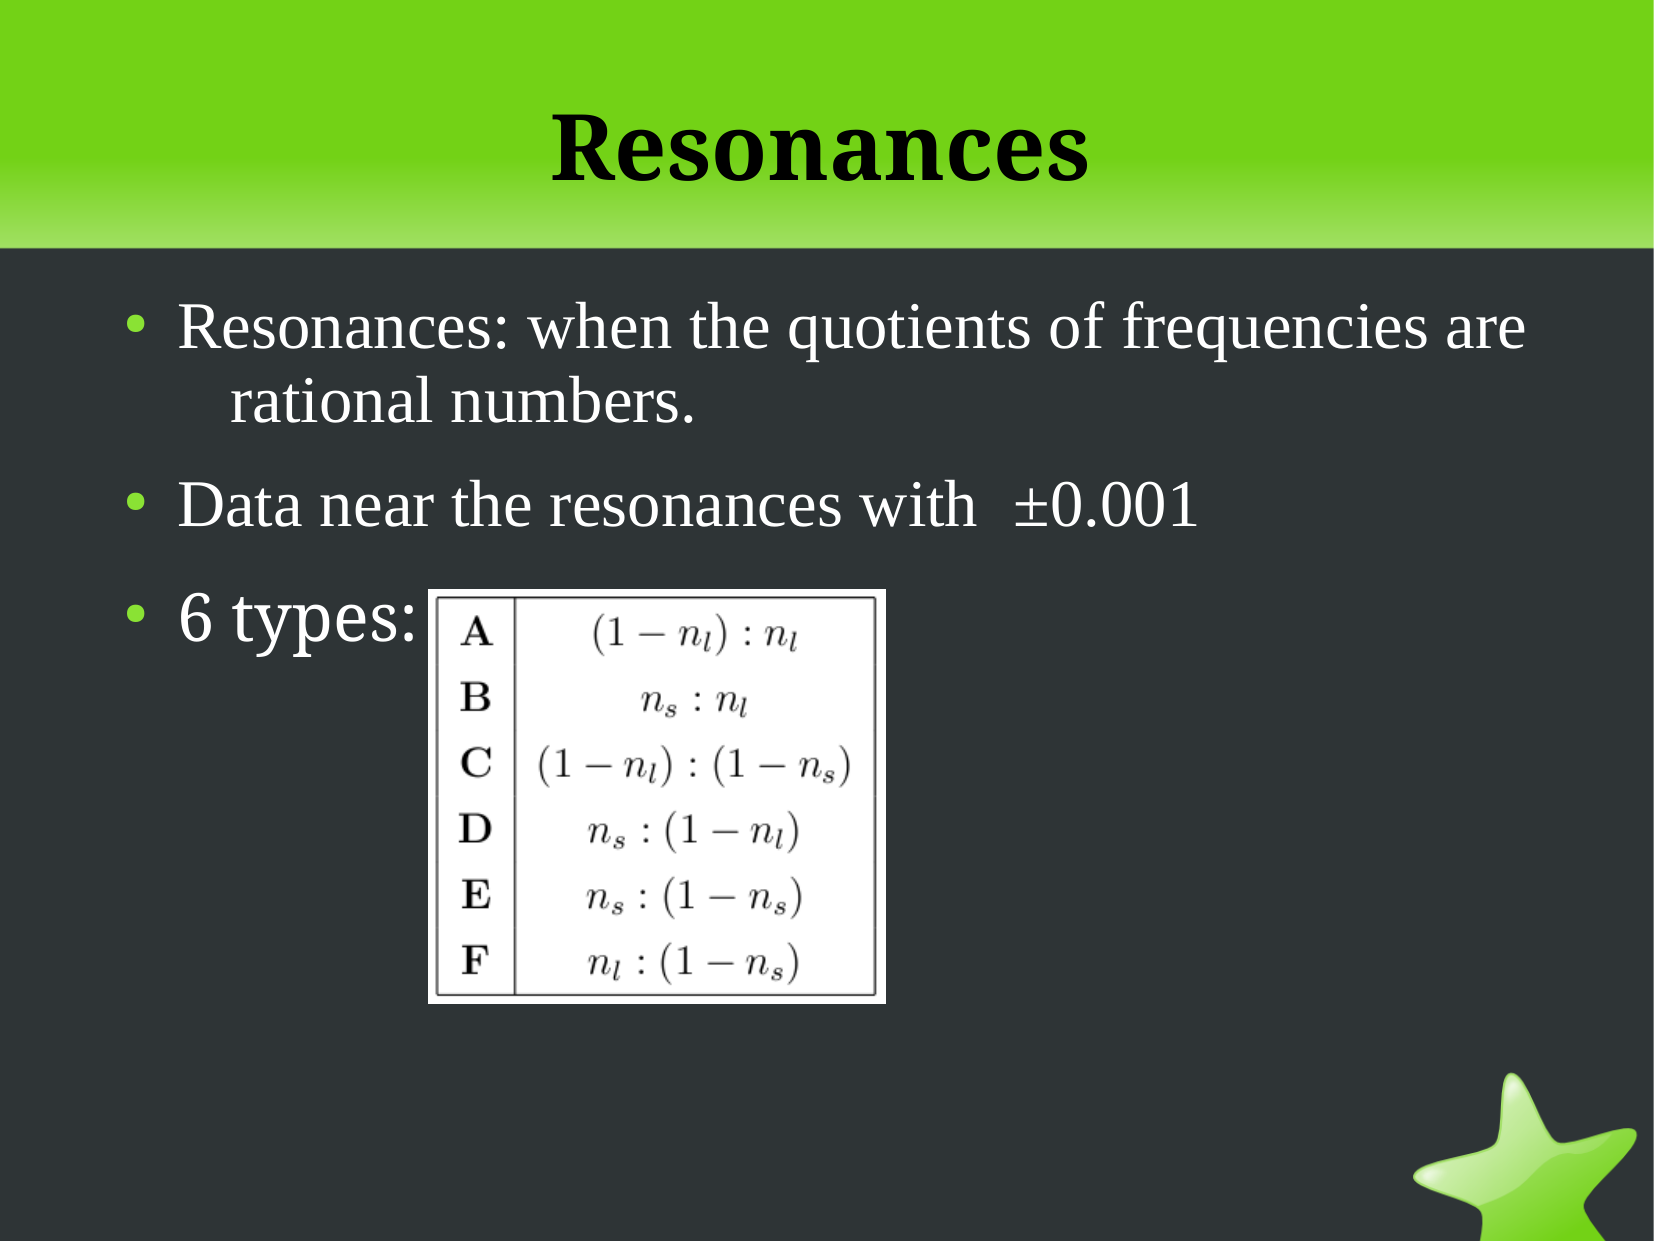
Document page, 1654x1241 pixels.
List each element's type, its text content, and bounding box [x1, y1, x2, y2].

picture [0, 0, 1654, 1241]
list Resonances: when the quotients of frequencies are rational numbers. Data near the resonances with ±0.001 6 types: [88, 288, 1577, 1093]
title Resonances [76, 48, 1565, 242]
